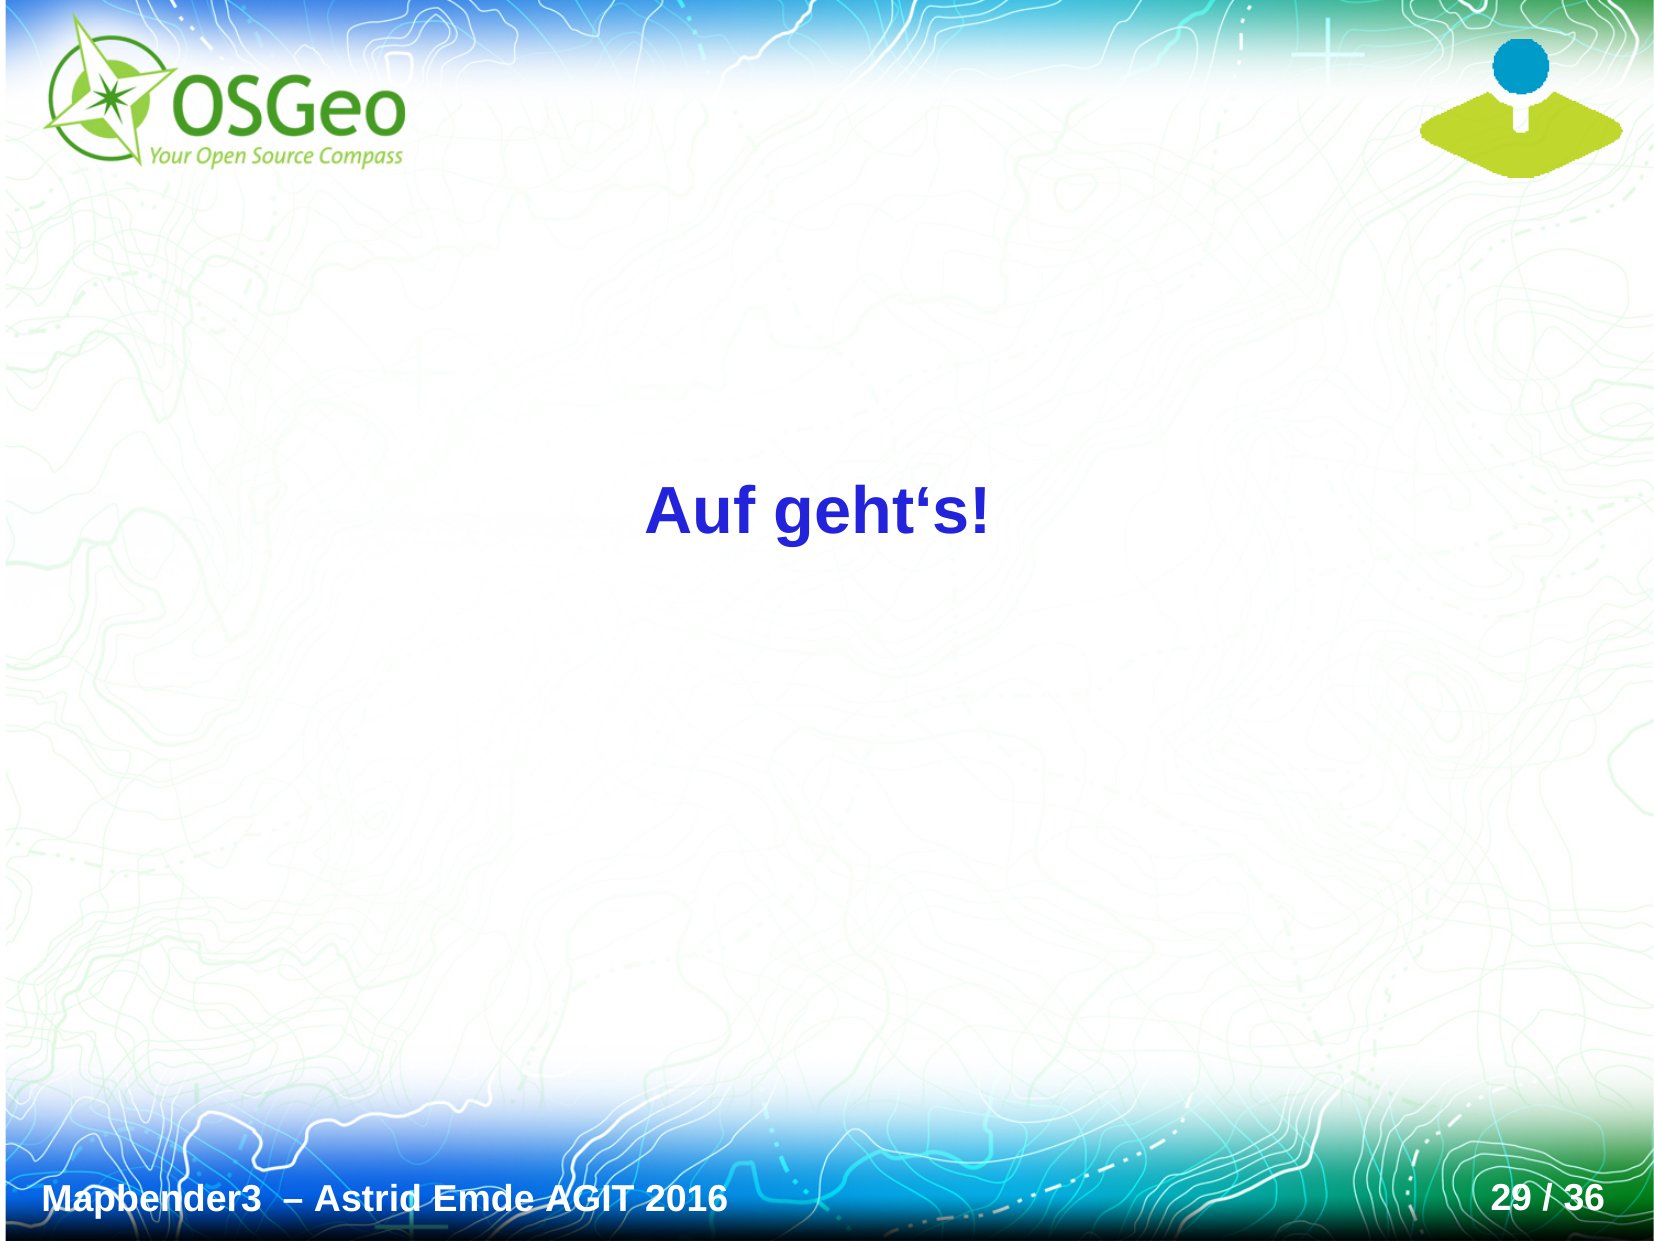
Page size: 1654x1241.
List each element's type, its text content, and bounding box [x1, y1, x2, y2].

picture [5, 0, 1654, 1241]
title Auf geht‘s! [74, 445, 1563, 577]
